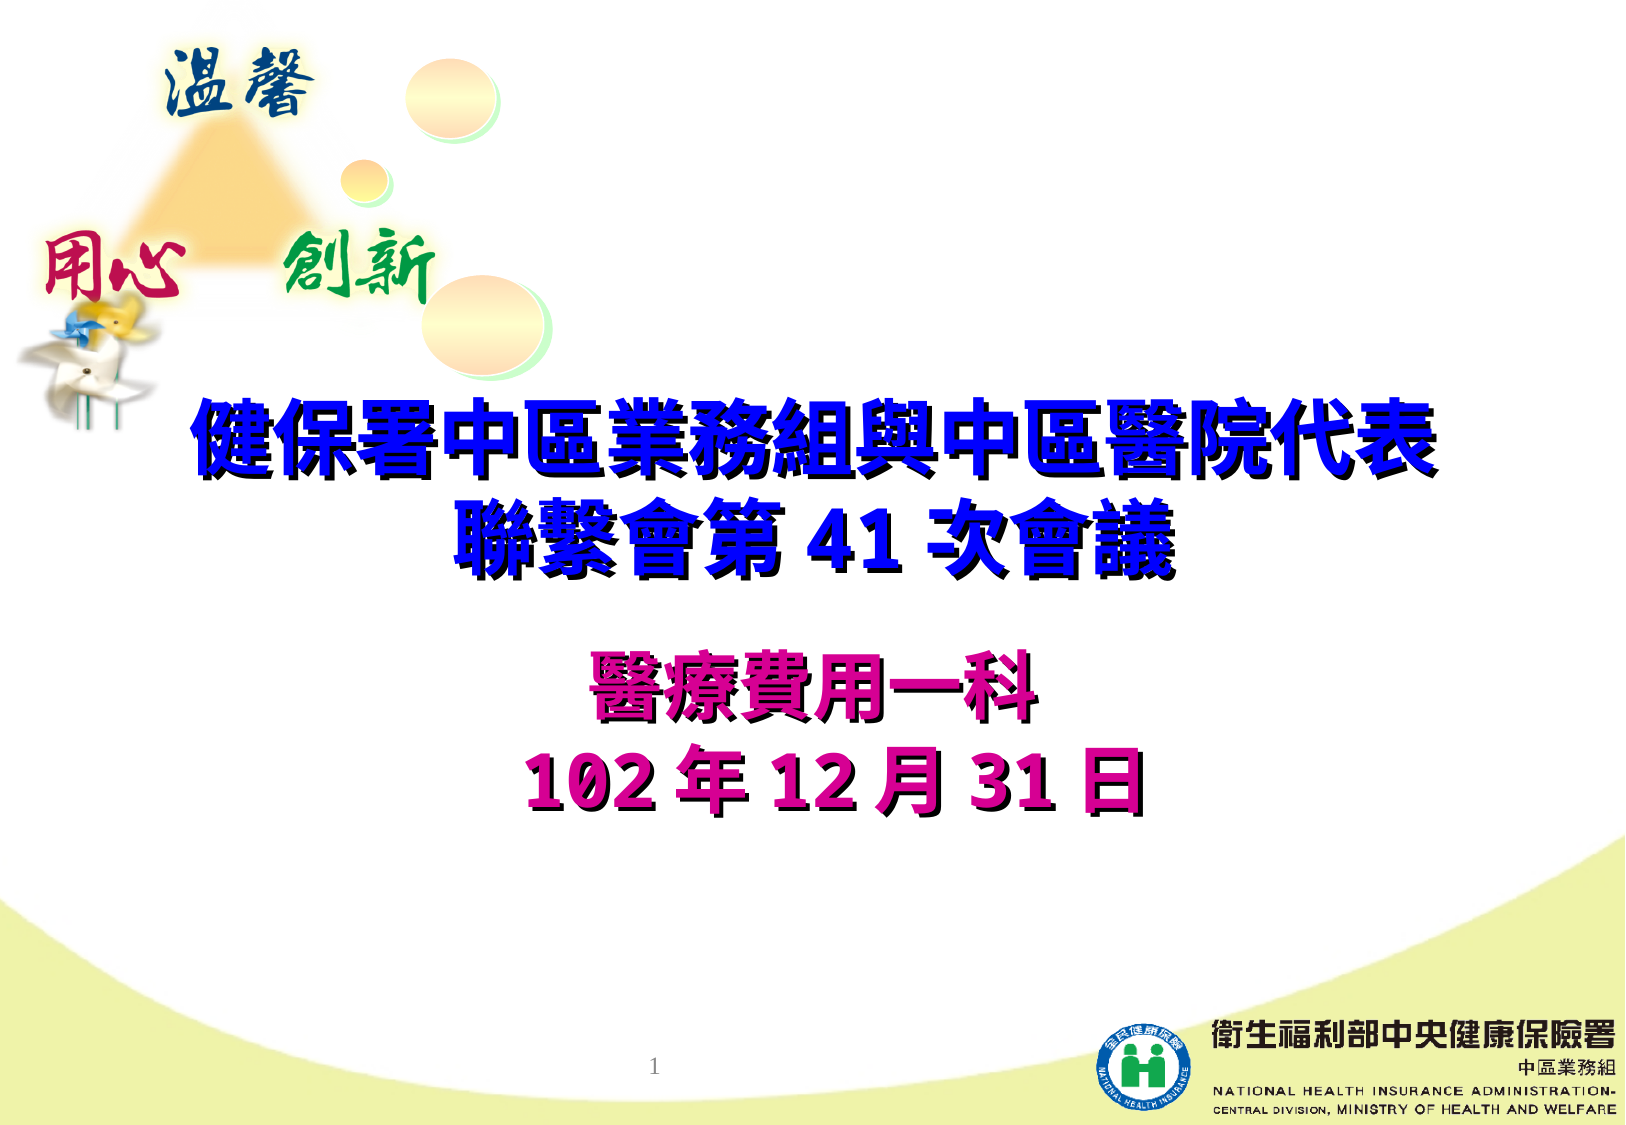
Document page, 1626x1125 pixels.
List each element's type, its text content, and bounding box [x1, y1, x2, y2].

title 健保署中區業務組與中區醫院代表 聯繫會第41次會議 [121, 349, 1504, 622]
subtitle 醫療費用一科 102年12月31日 [243, 637, 1382, 847]
text_box [633, 1034, 1013, 1095]
